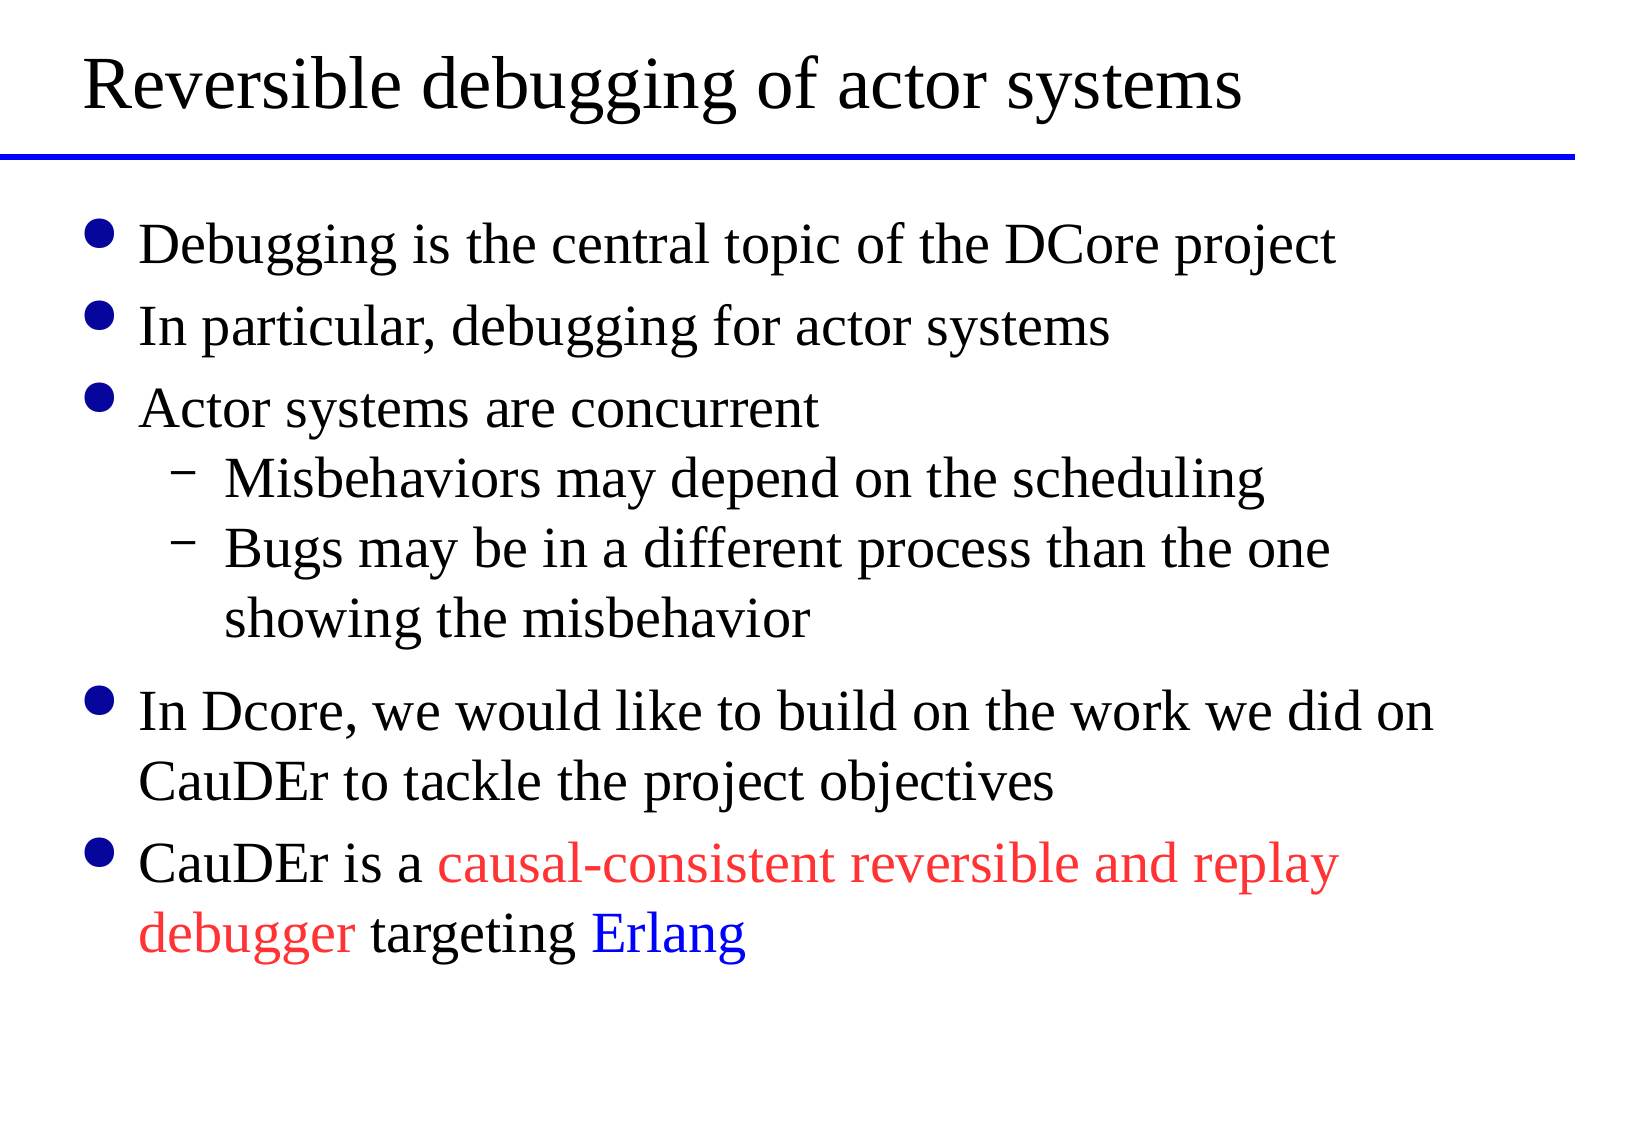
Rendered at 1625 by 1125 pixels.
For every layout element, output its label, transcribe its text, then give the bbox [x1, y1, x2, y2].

list Debugging is the central topic of the DCore project In particular, debugging for actor systems Actor systems are concurrent Misbehaviors may depend on the scheduling Bugs may be in a different process than the one showing the misbehavior In Dcore, we would like to build on the work we did on CauDEr to tackle the project objectives CauDEr is a causal-consistent reversible and replay debugger targeting Erlang [67, 198, 1478, 1061]
title Reversible debugging of actor systems [67, 27, 1544, 131]
